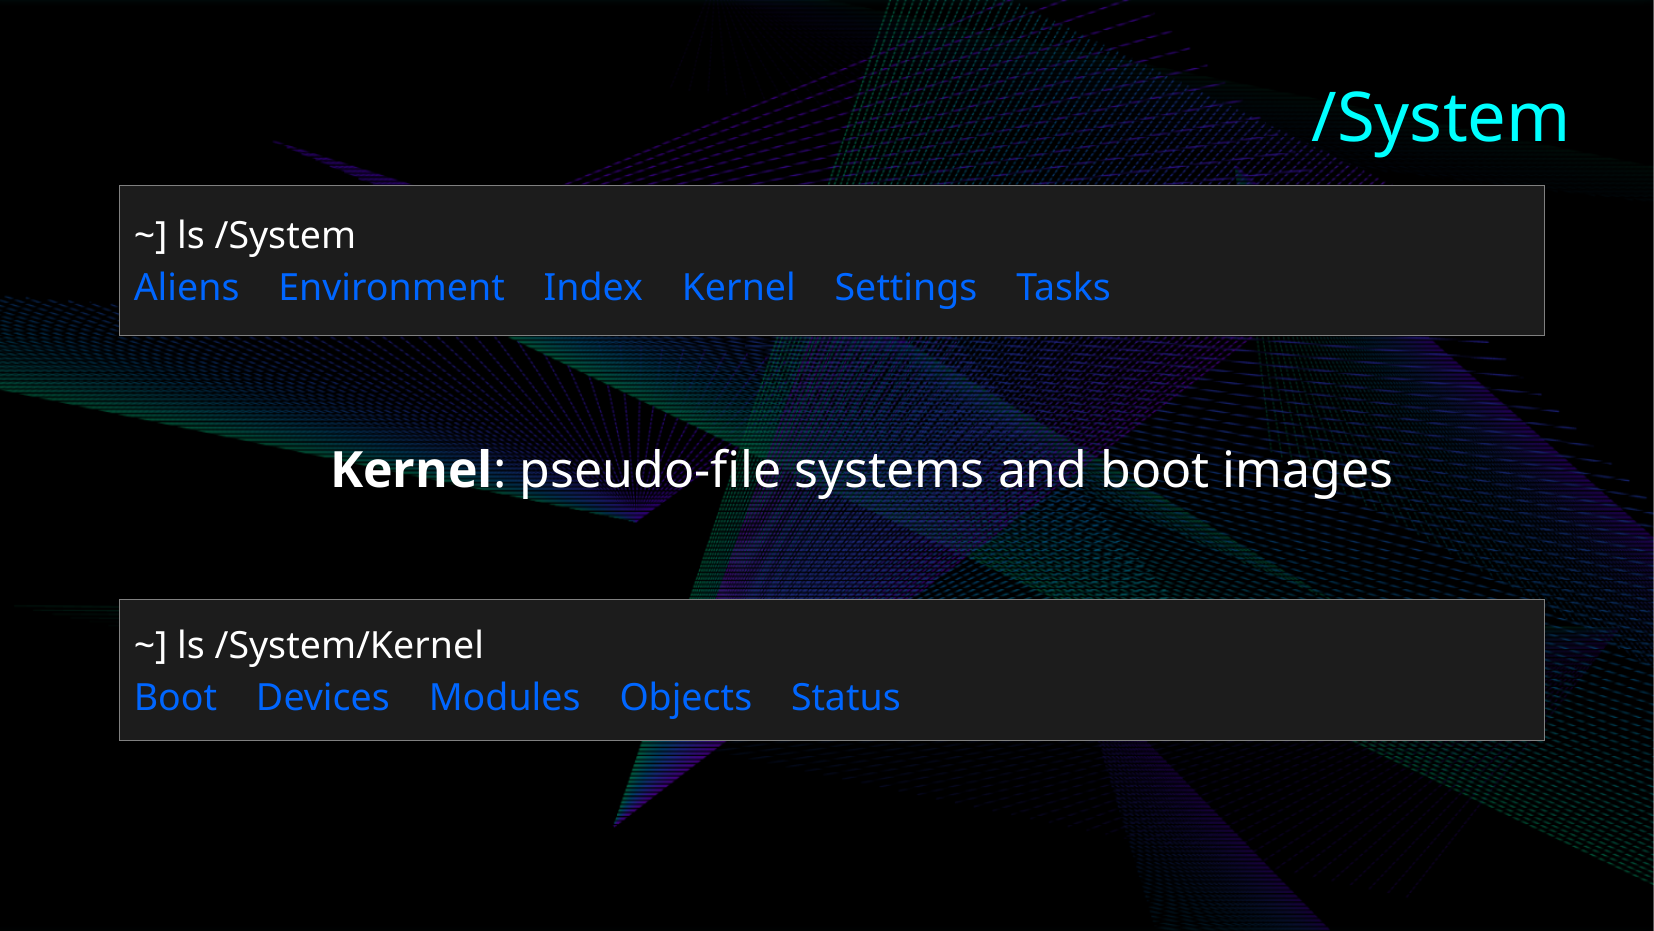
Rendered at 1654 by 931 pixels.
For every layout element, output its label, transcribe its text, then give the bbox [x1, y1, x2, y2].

list Kernel: pseudo-file systems and boot images [82, 253, 1571, 651]
picture [0, 0, 1654, 931]
title /System [82, 37, 1571, 193]
text_box ~] ls /System/Kernel Boot Devices Modules Objects Status [119, 651, 1545, 741]
text_box ~] ls /System Aliens Environment Index Kernel Settings Tasks [119, 185, 1545, 253]
